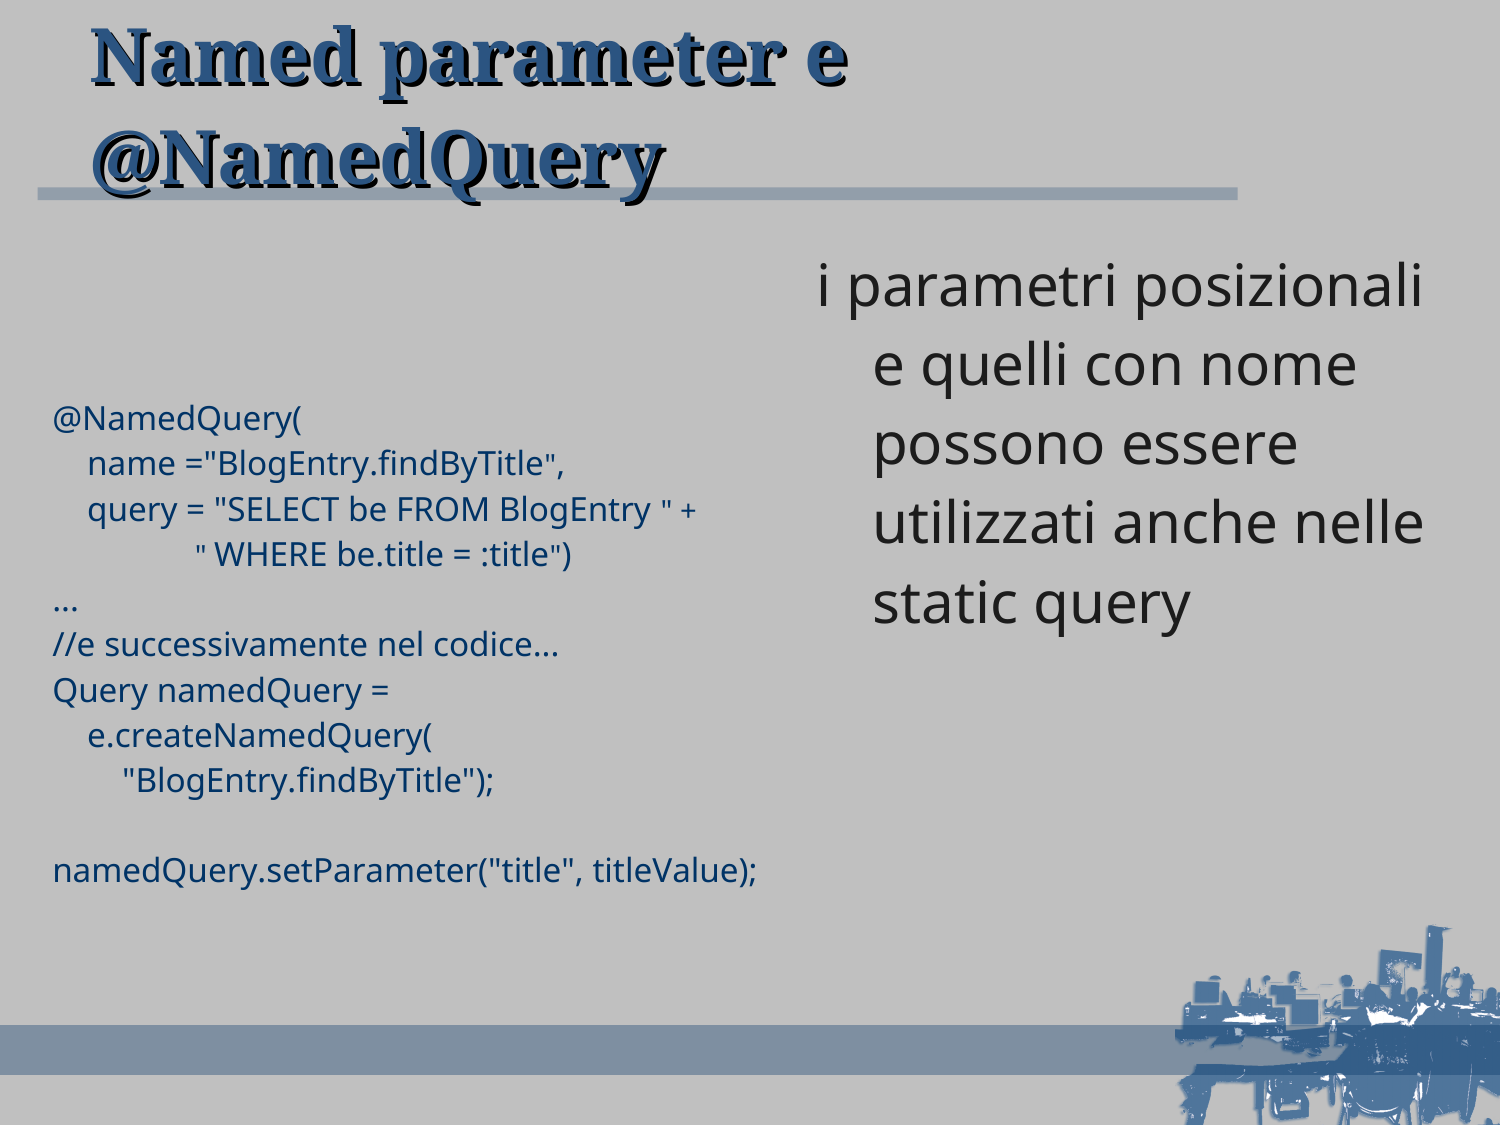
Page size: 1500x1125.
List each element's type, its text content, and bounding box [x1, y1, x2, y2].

title Named parameter e @NamedQuery [75, 41, 1426, 168]
text_box @NamedQuery( name ="BlogEntry.findByTitle", query = "SELECT be FROM BlogEntry " + " WHERE be.title = :title") ... //e successivamente nel codice... Query namedQuery = e.createNamedQuery( "BlogEntry.findByTitle"); namedQuery.setParameter("title", titleValue); [37, 387, 827, 901]
list i parametri posizionali e quelli con nome possono essere utilizzati anche nelle static query [801, 236, 1477, 1005]
